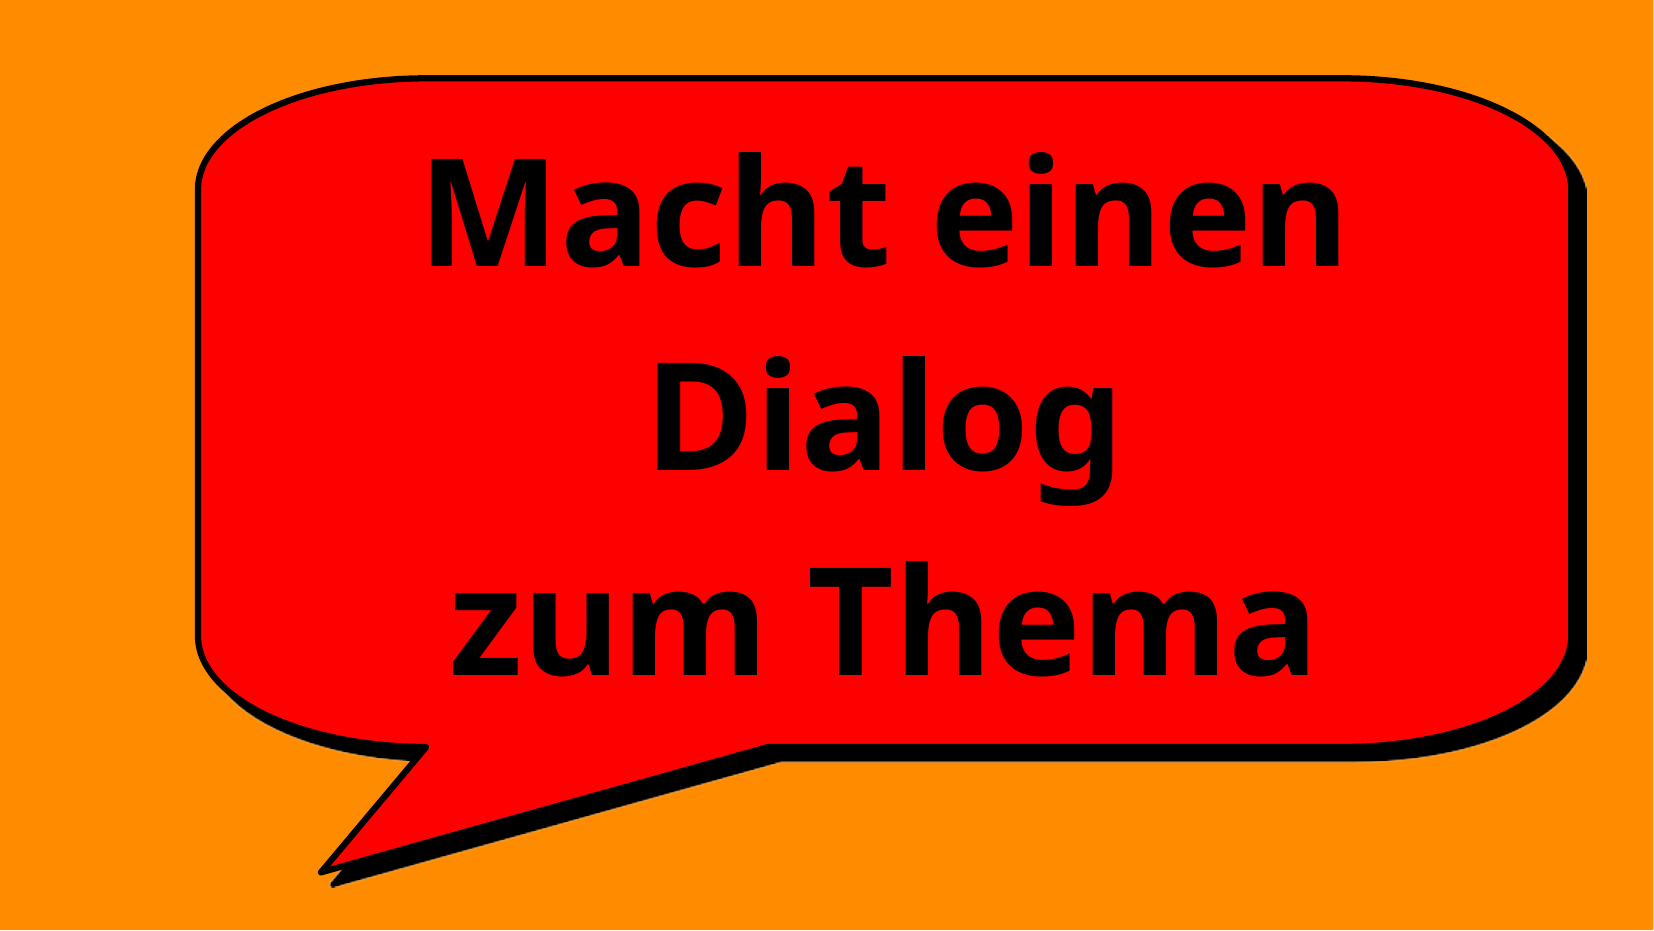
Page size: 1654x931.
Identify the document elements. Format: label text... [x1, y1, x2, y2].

text_box Macht einen Dialog zum Thema [197, 78, 1572, 873]
